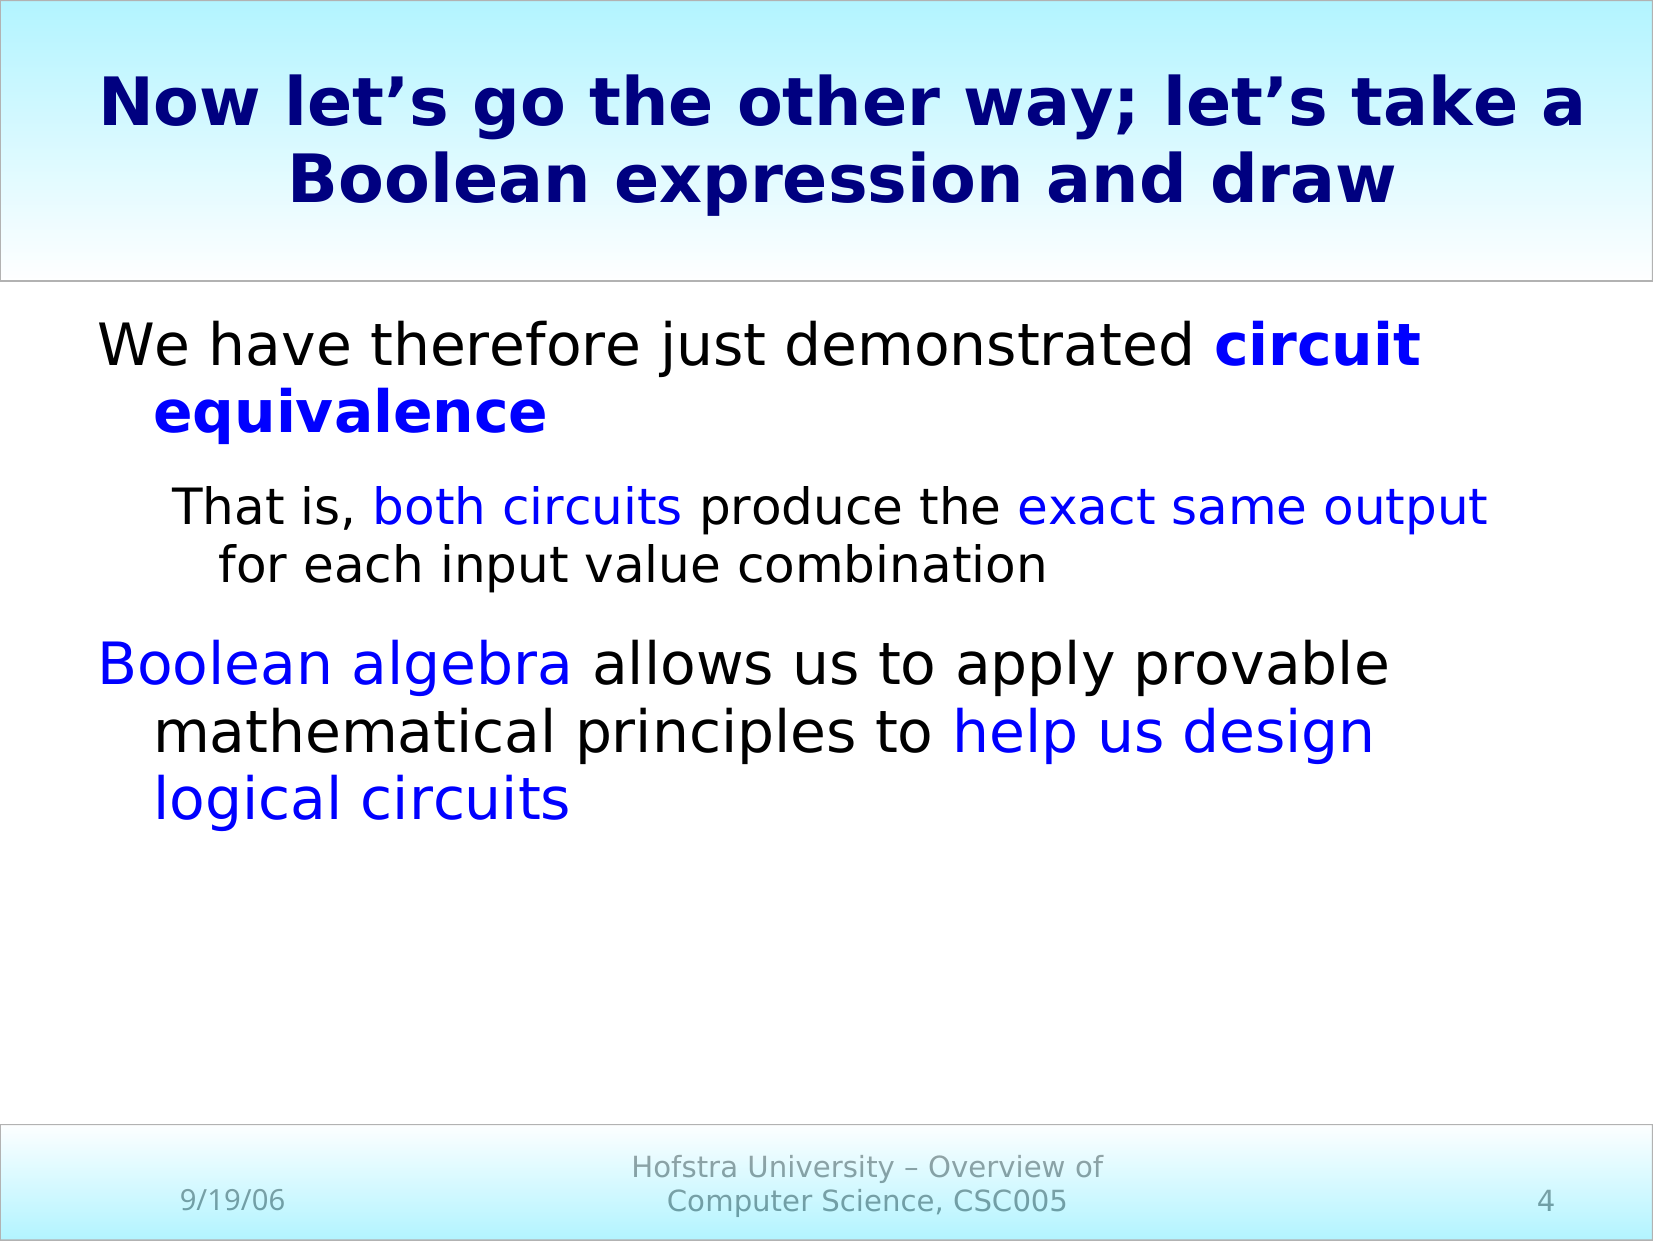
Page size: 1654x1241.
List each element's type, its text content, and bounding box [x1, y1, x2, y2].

title Now let’s go the other way; let’s take a Boolean expression and draw [75, 0, 1612, 300]
list We have therefore just demonstrated circuit equivalence That is, both circuits produce the exact same output for each input value combination Boolean algebra allows us to apply provable mathematical principles to help us design logical circuits [82, 303, 1571, 1131]
